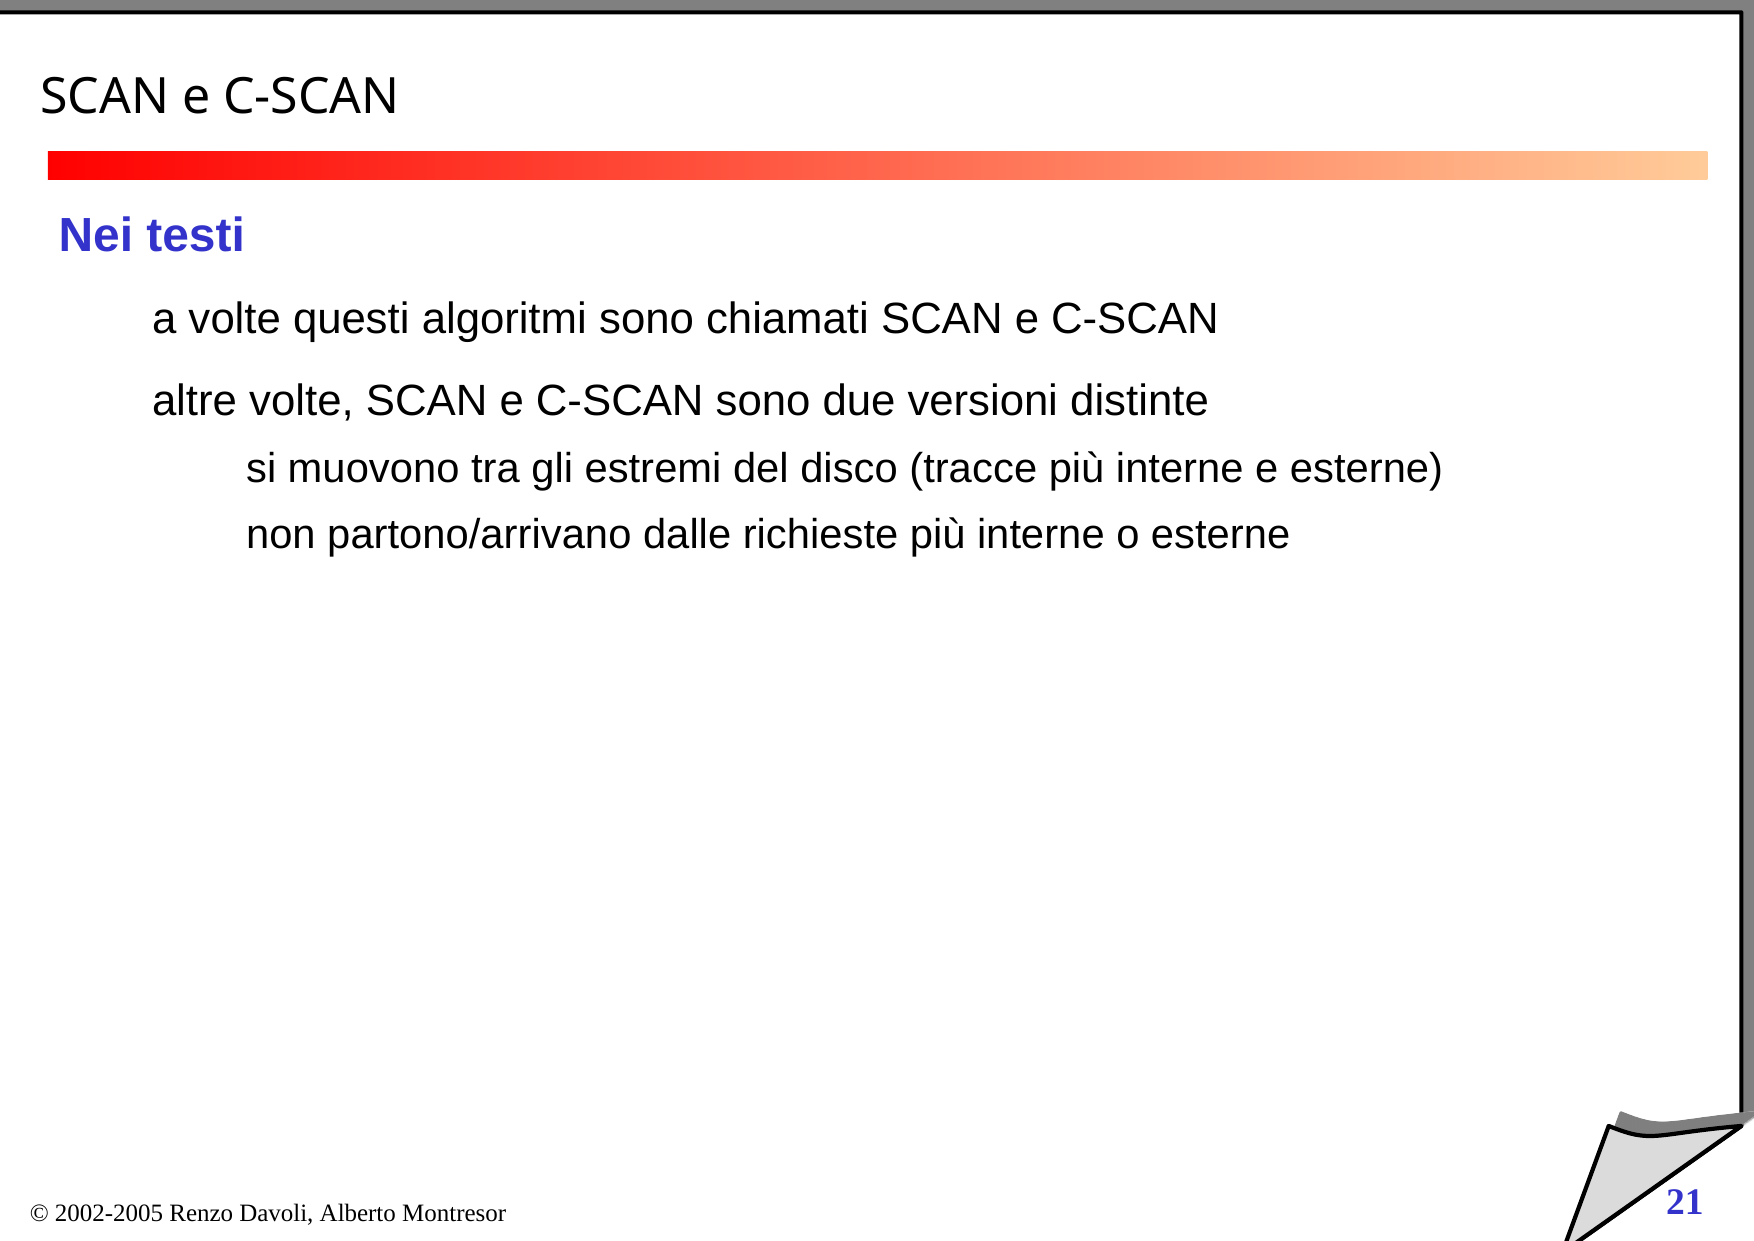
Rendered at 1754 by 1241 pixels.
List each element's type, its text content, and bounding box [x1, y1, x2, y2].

list Nei testi a volte questi algoritmi sono chiamati SCAN e C-SCAN altre volte, SCAN e C-SCAN sono due versioni distinte si muovono tra gli estremi del disco (tracce più interne e esterne) non partono/arrivano dalle richieste più interne o esterne [58, 206, 1696, 815]
title SCAN e C-SCAN [40, 49, 1714, 144]
text_box 14 [750, 152, 754, 179]
